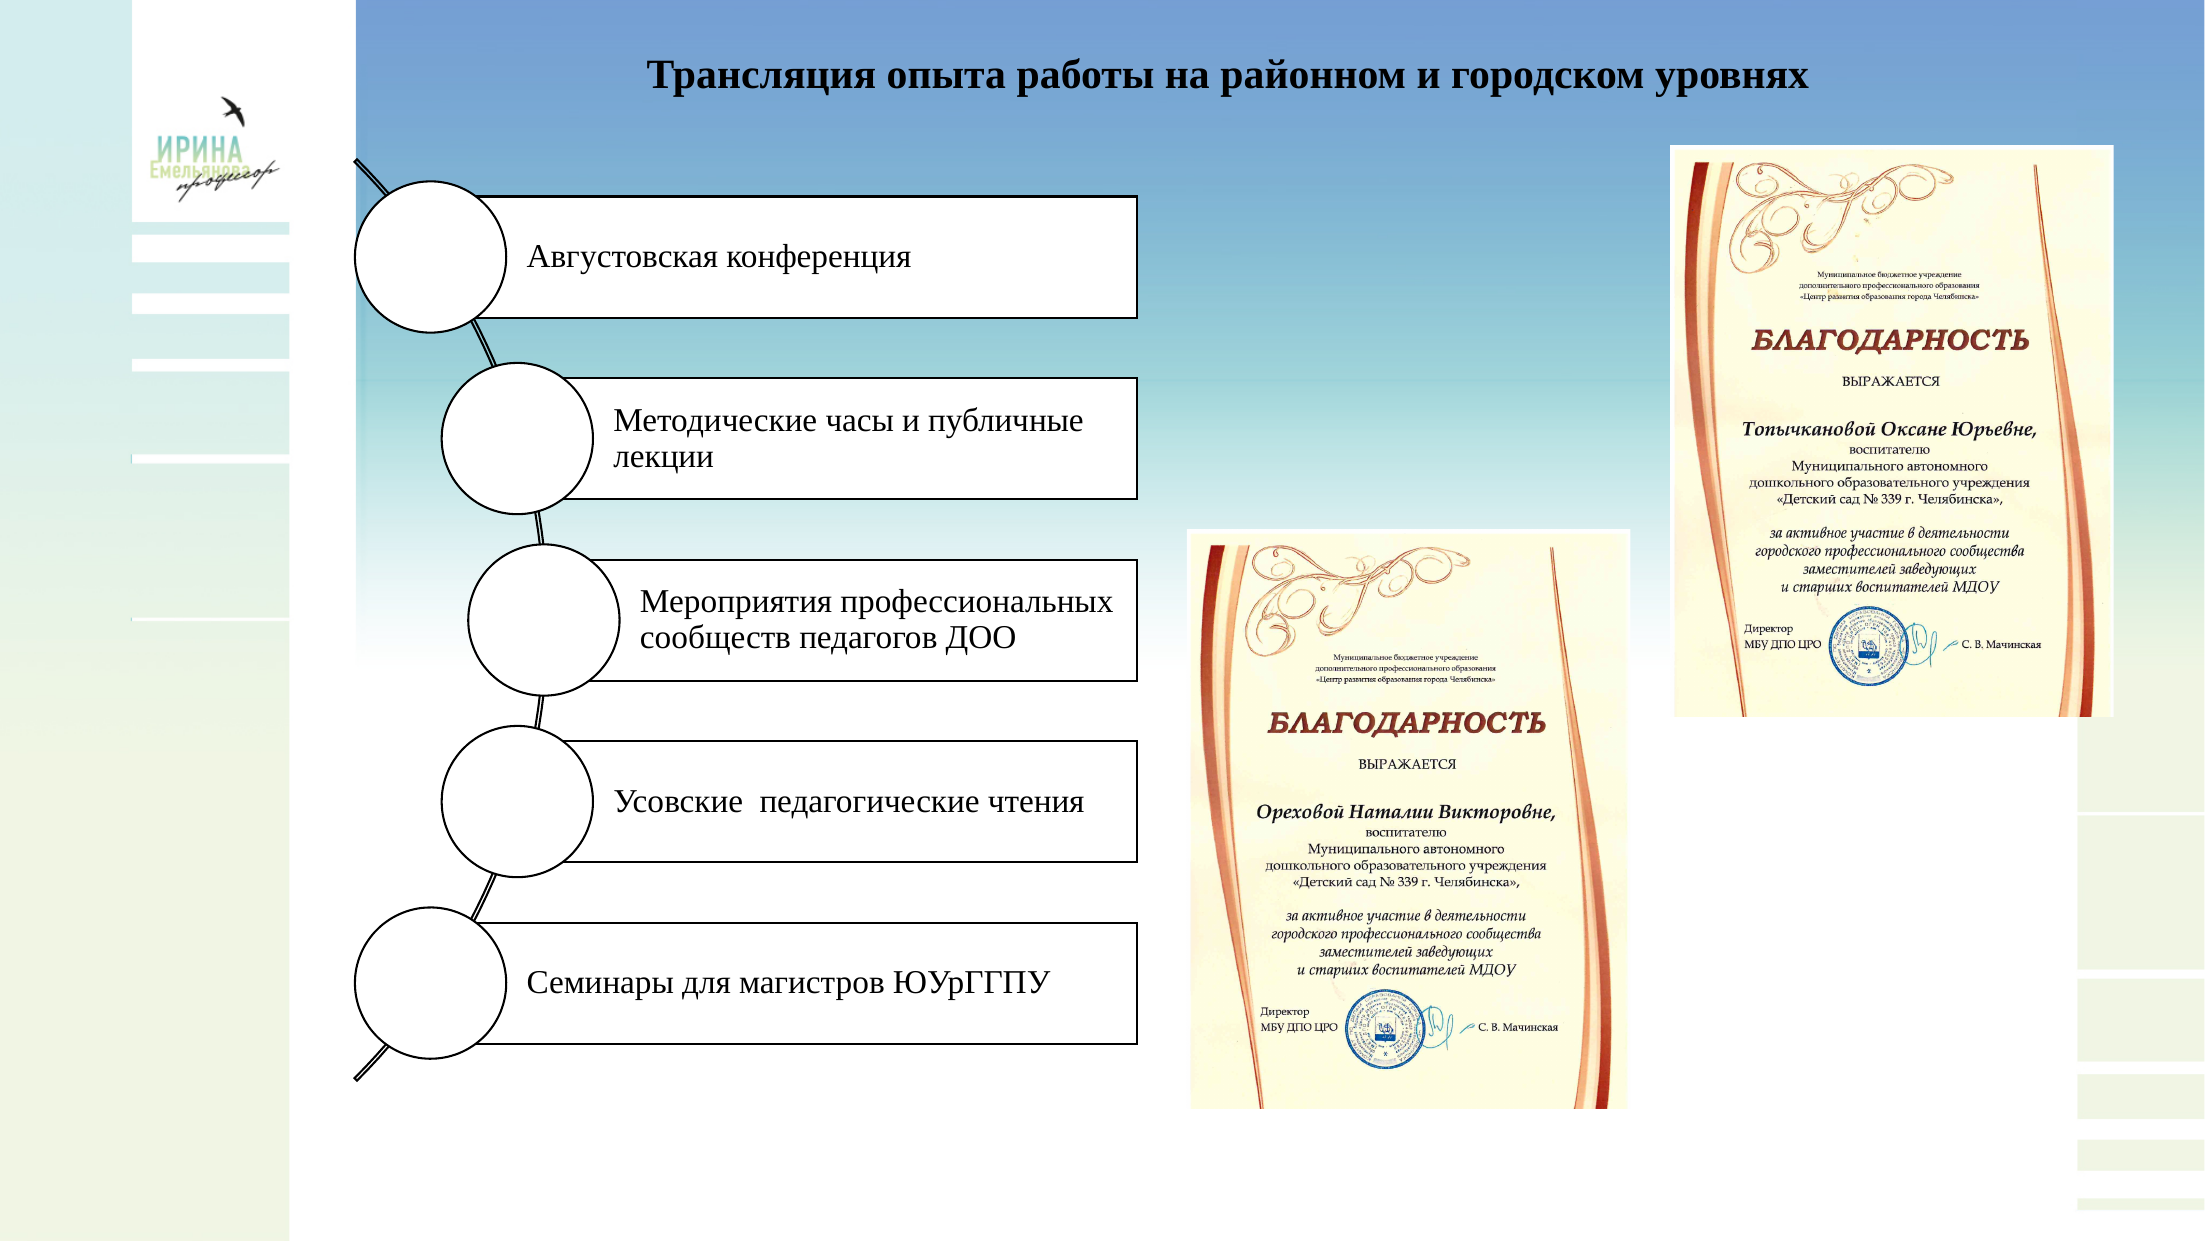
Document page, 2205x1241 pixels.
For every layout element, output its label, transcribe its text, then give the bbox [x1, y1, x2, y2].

text_box Трансляция опыта работы на районном и городском уровнях [390, 39, 2066, 106]
text_box [441, 725, 593, 878]
picture [0, 0, 2205, 1241]
text_box Мероприятия профессиональных сообществ педагогов ДОО [590, 559, 1137, 681]
text_box [354, 907, 507, 1059]
text_box Усовские педагогические чтения [563, 741, 1137, 863]
text_box Методические часы и публичные лекции [563, 378, 1137, 500]
text_box [441, 362, 593, 515]
text_box Семинары для магистров ЮУрГГПУ [477, 922, 1137, 1044]
text_box [468, 544, 620, 696]
text_box Августовская конференция [477, 196, 1137, 318]
text_box [354, 181, 507, 333]
